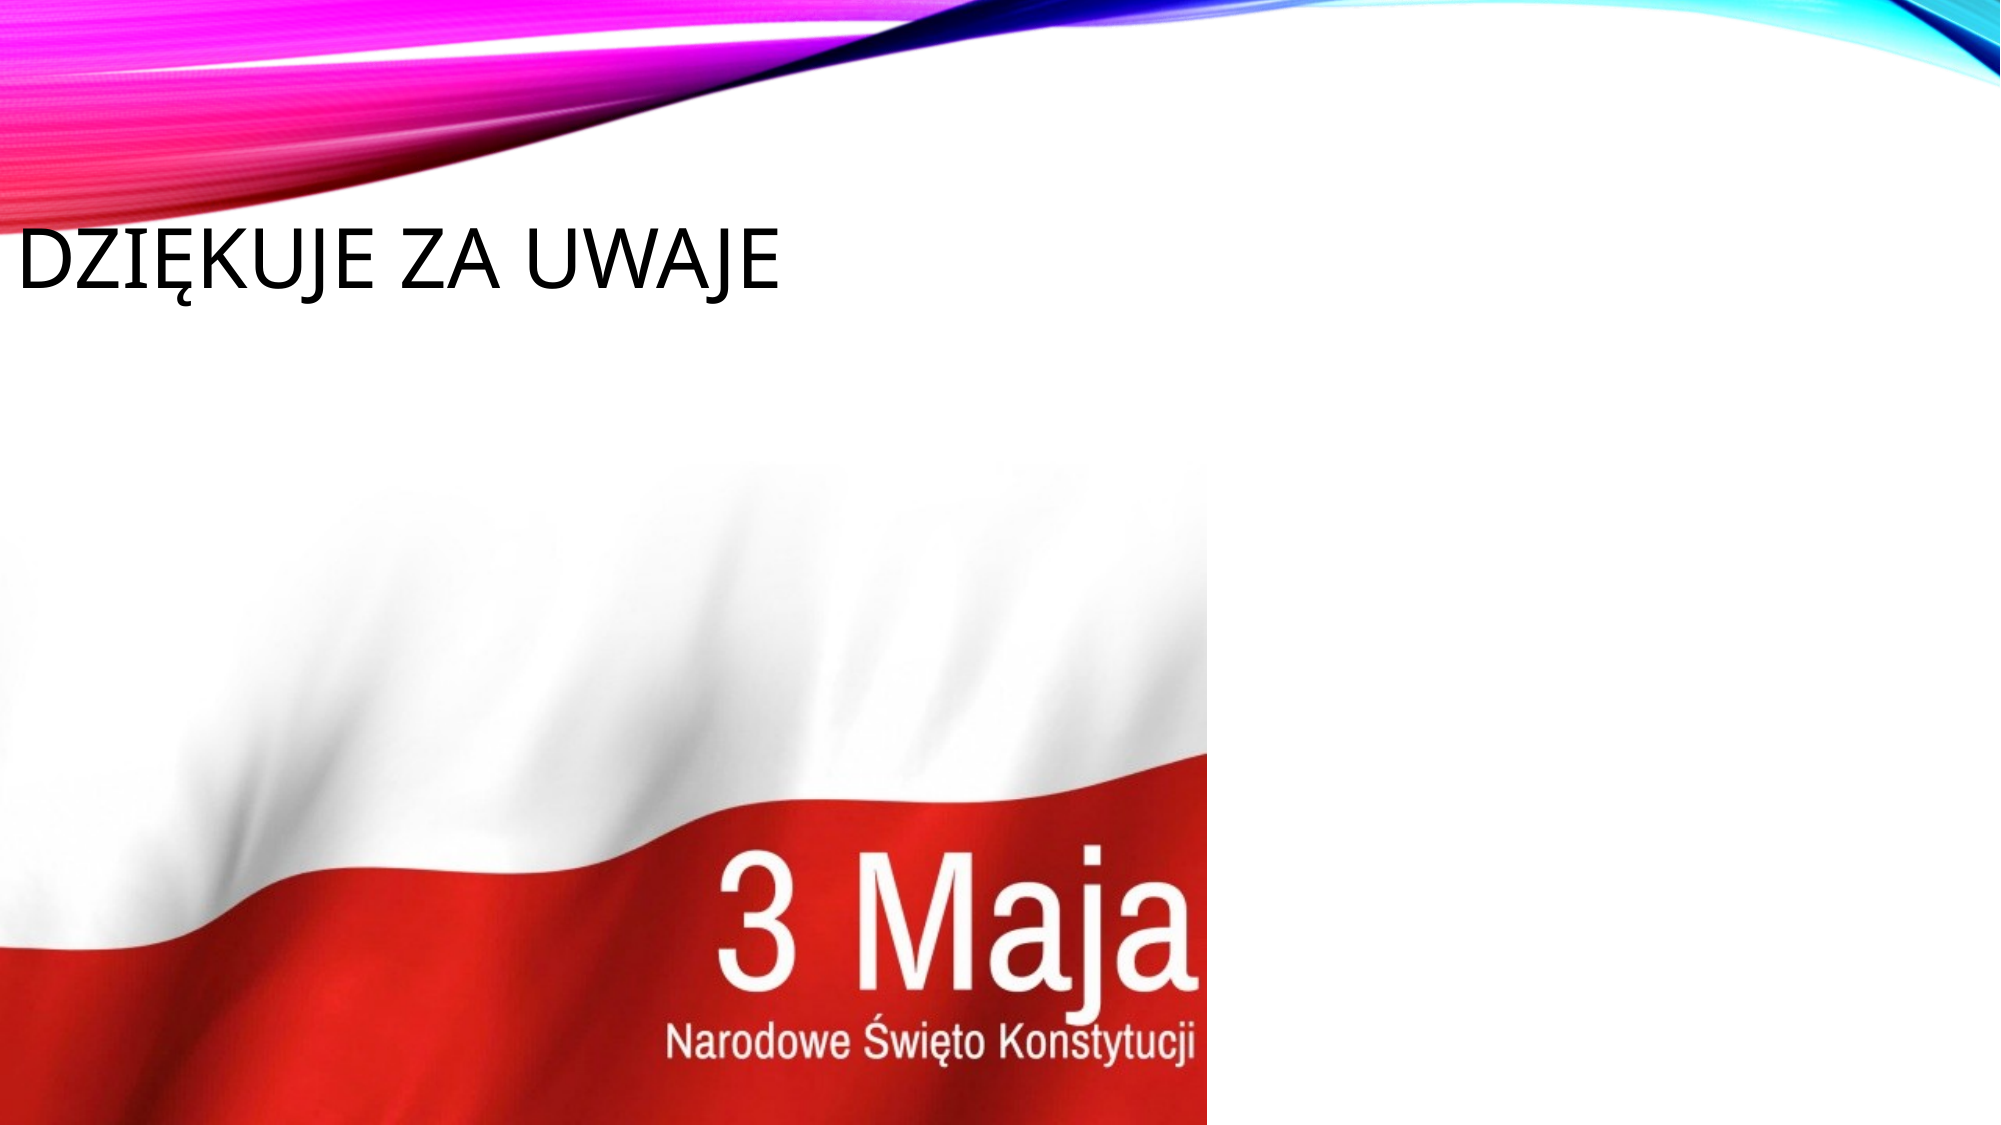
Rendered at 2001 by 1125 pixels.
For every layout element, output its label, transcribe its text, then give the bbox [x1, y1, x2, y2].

picture [0, 374, 1207, 1125]
title DZIĘKUJE ZA UWAJE [0, 167, 1817, 457]
picture [0, 0, 2000, 237]
